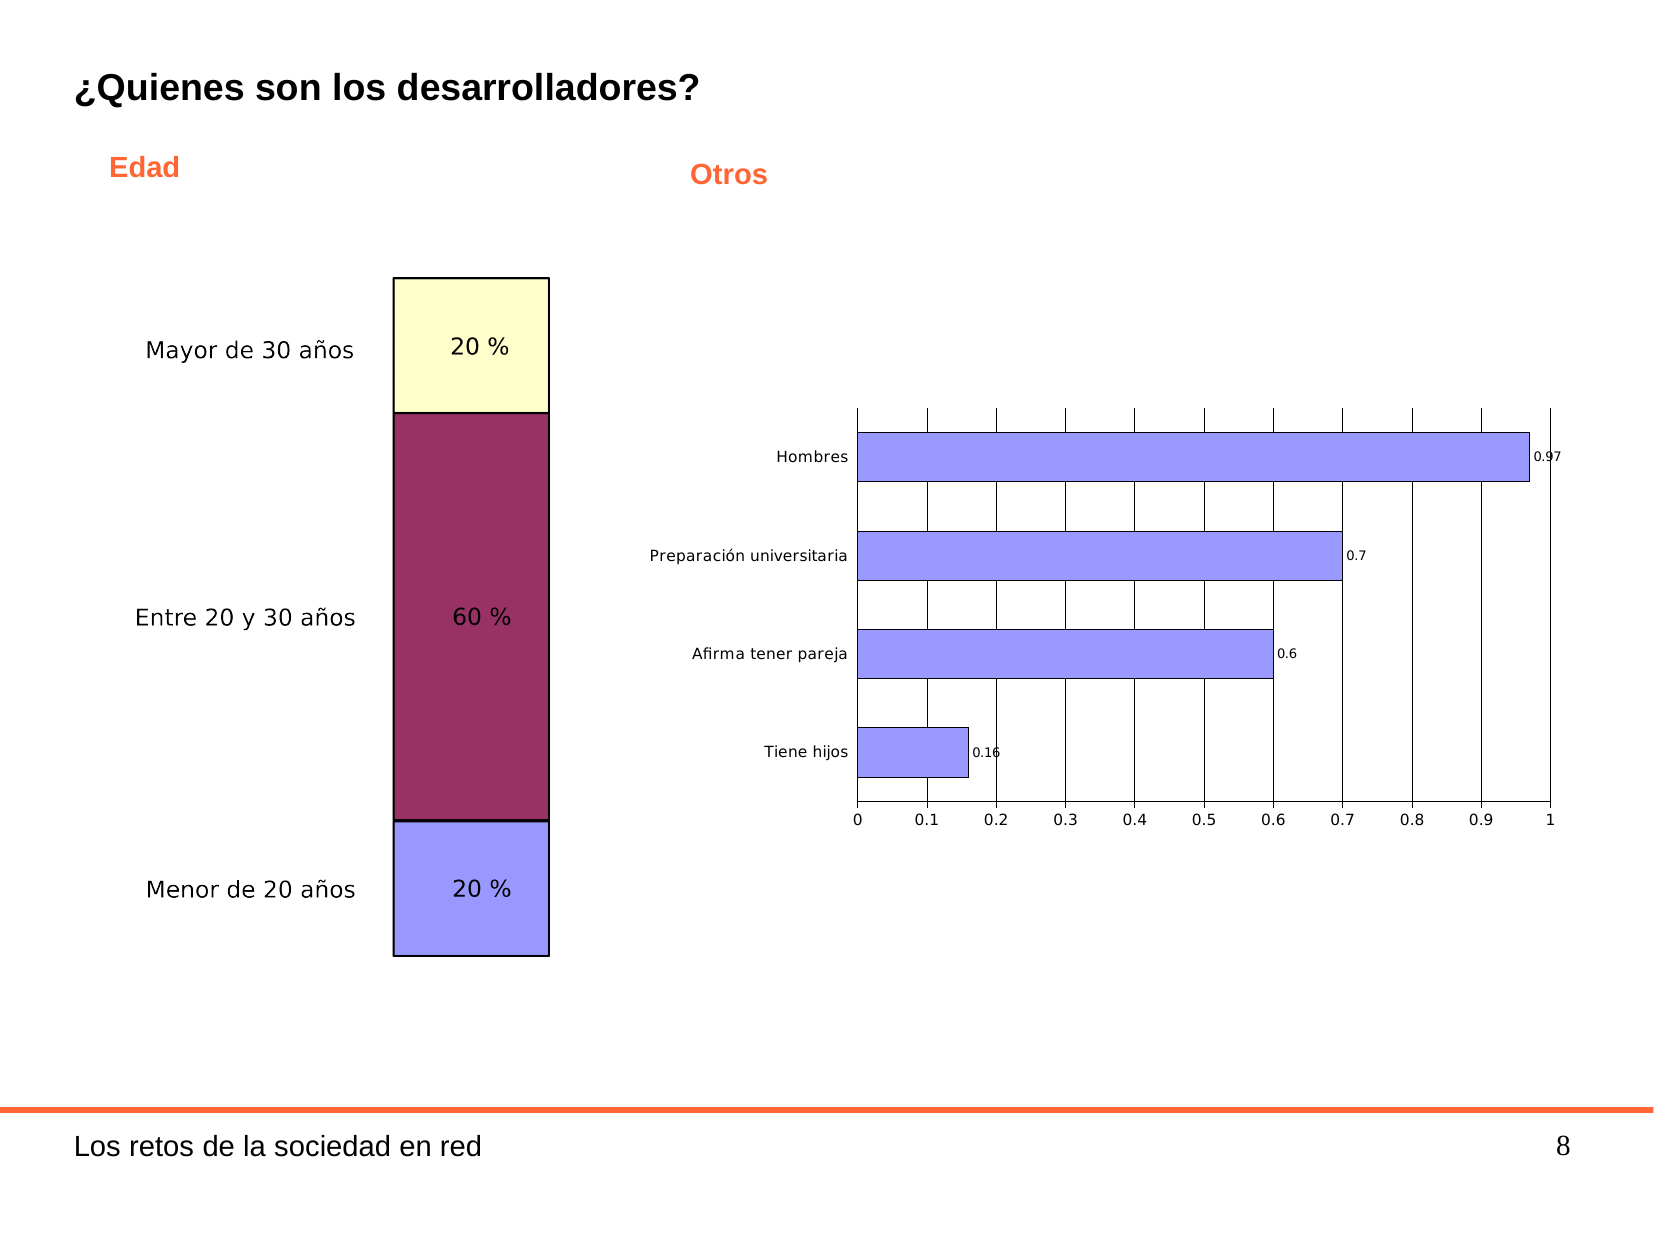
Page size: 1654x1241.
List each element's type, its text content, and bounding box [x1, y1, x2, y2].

chart [635, 408, 1589, 857]
text_box Otros [640, 150, 832, 200]
text_box Los retos de la sociedad en red [59, 1122, 975, 1172]
picture [137, 277, 550, 957]
text_box ¿Quienes son los desarrolladores? Edad [59, 59, 1211, 230]
